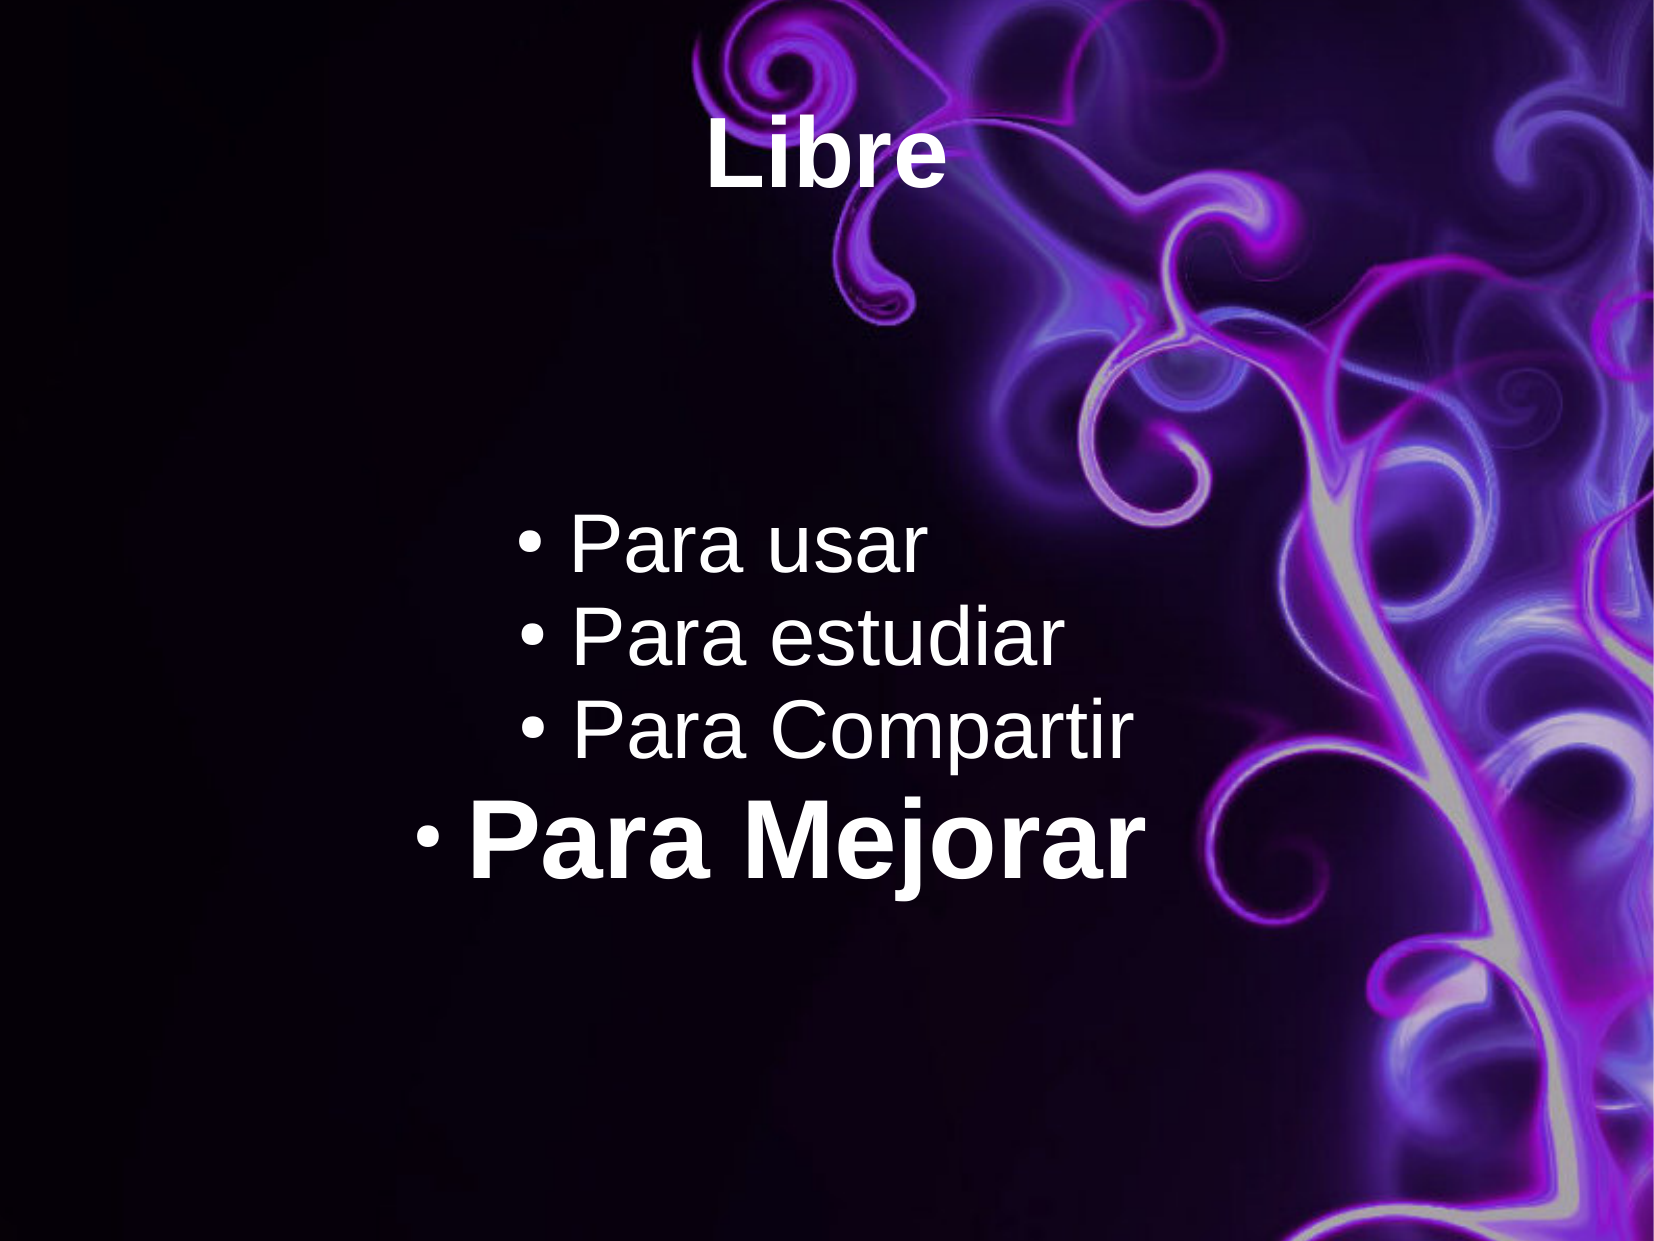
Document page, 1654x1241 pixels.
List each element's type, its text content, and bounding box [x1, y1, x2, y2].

picture [426, 250, 1227, 290]
title Libre [82, 56, 1571, 250]
subtitle Para usar Para estudiar Para Compartir Para Mejorar [82, 290, 1571, 1109]
